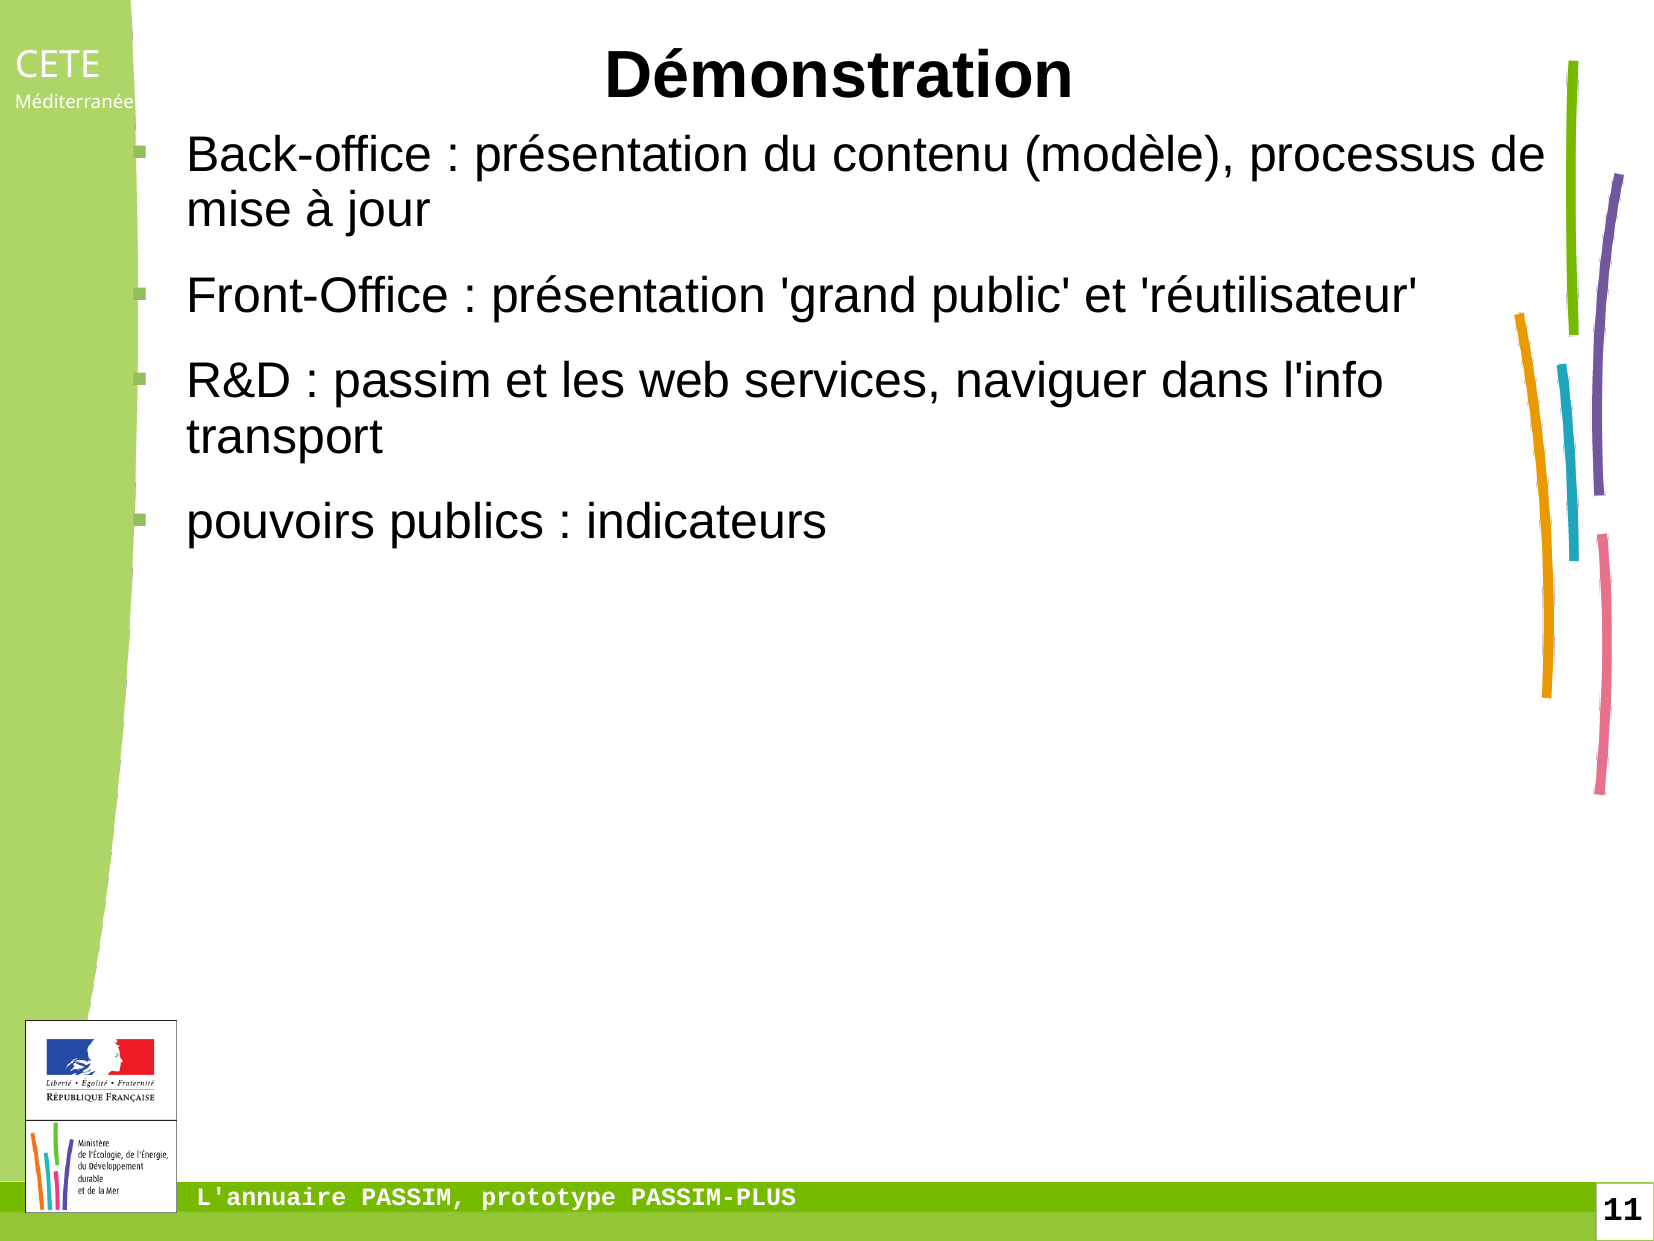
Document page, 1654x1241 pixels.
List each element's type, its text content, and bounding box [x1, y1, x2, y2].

text_box Back-office : présentation du contenu (modèle), processus de mise à jour Front-Office : présentation 'grand public' et 'réutilisateur' R&D : passim et les web services, naviguer dans l'info transport pouvoirs publics : indicateurs [115, 125, 1549, 1167]
picture [0, 0, 1654, 1241]
text_box Démonstration [115, 37, 1583, 113]
